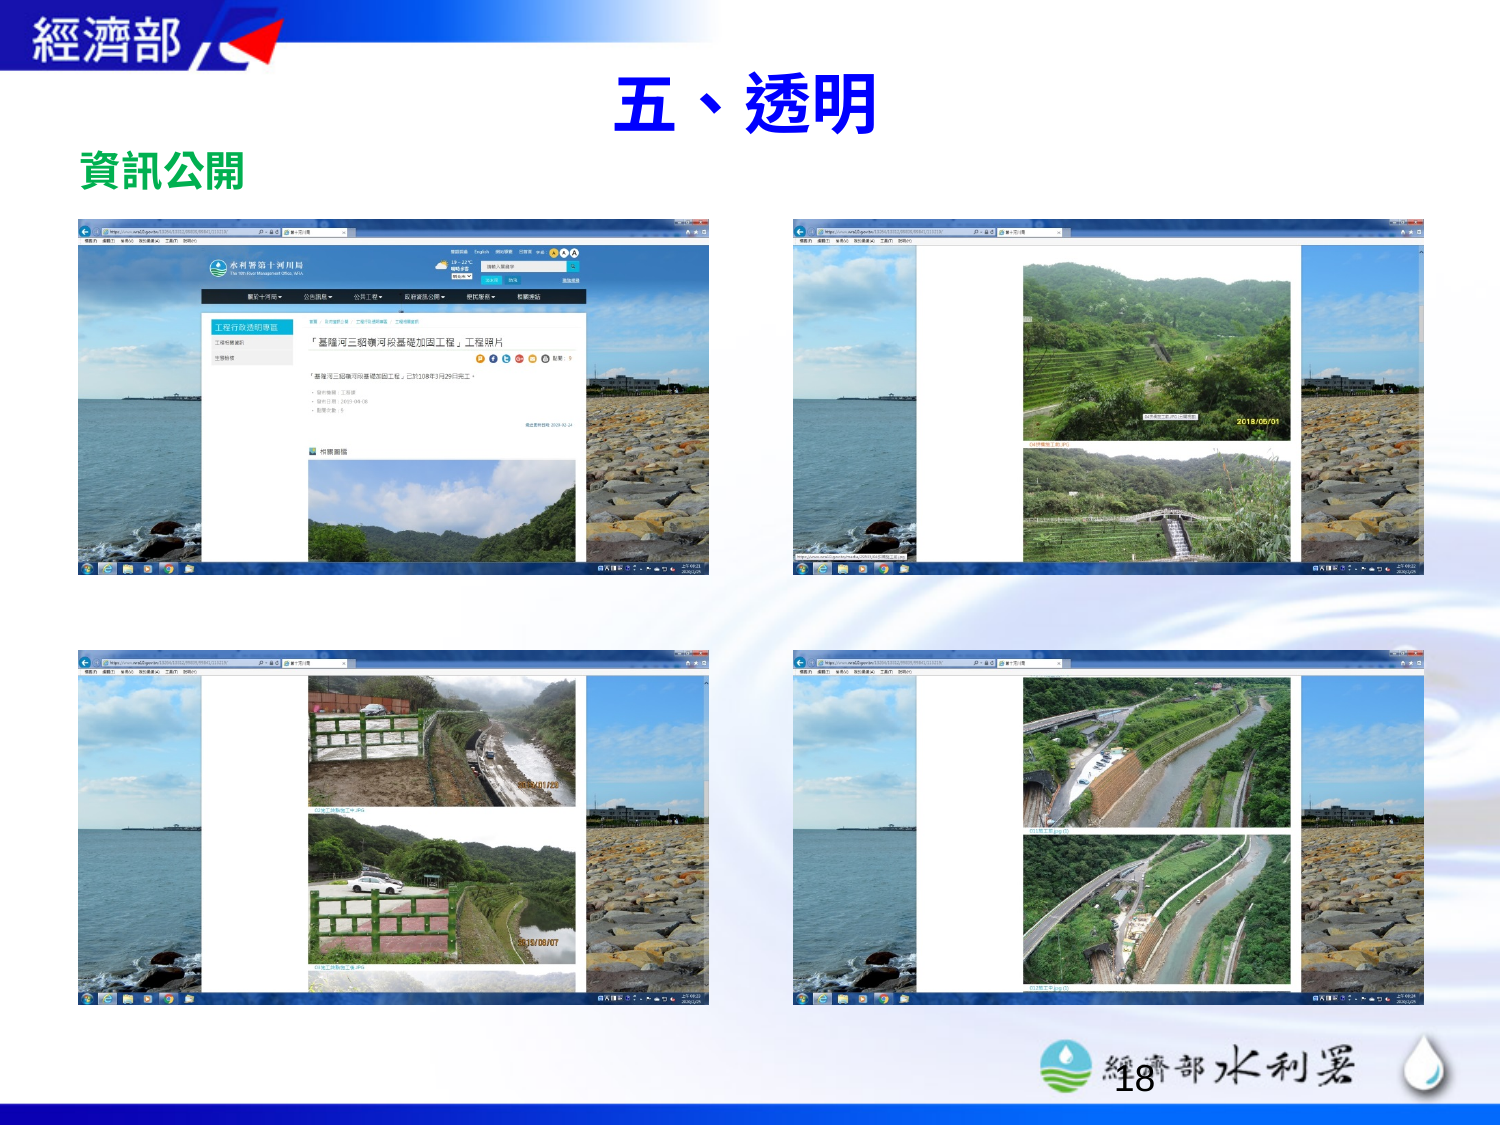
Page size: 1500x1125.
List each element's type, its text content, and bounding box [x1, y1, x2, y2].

text_box 資訊公開 [64, 137, 290, 203]
text_box 五、透明 [596, 55, 904, 148]
picture [0, 0, 1500, 1125]
